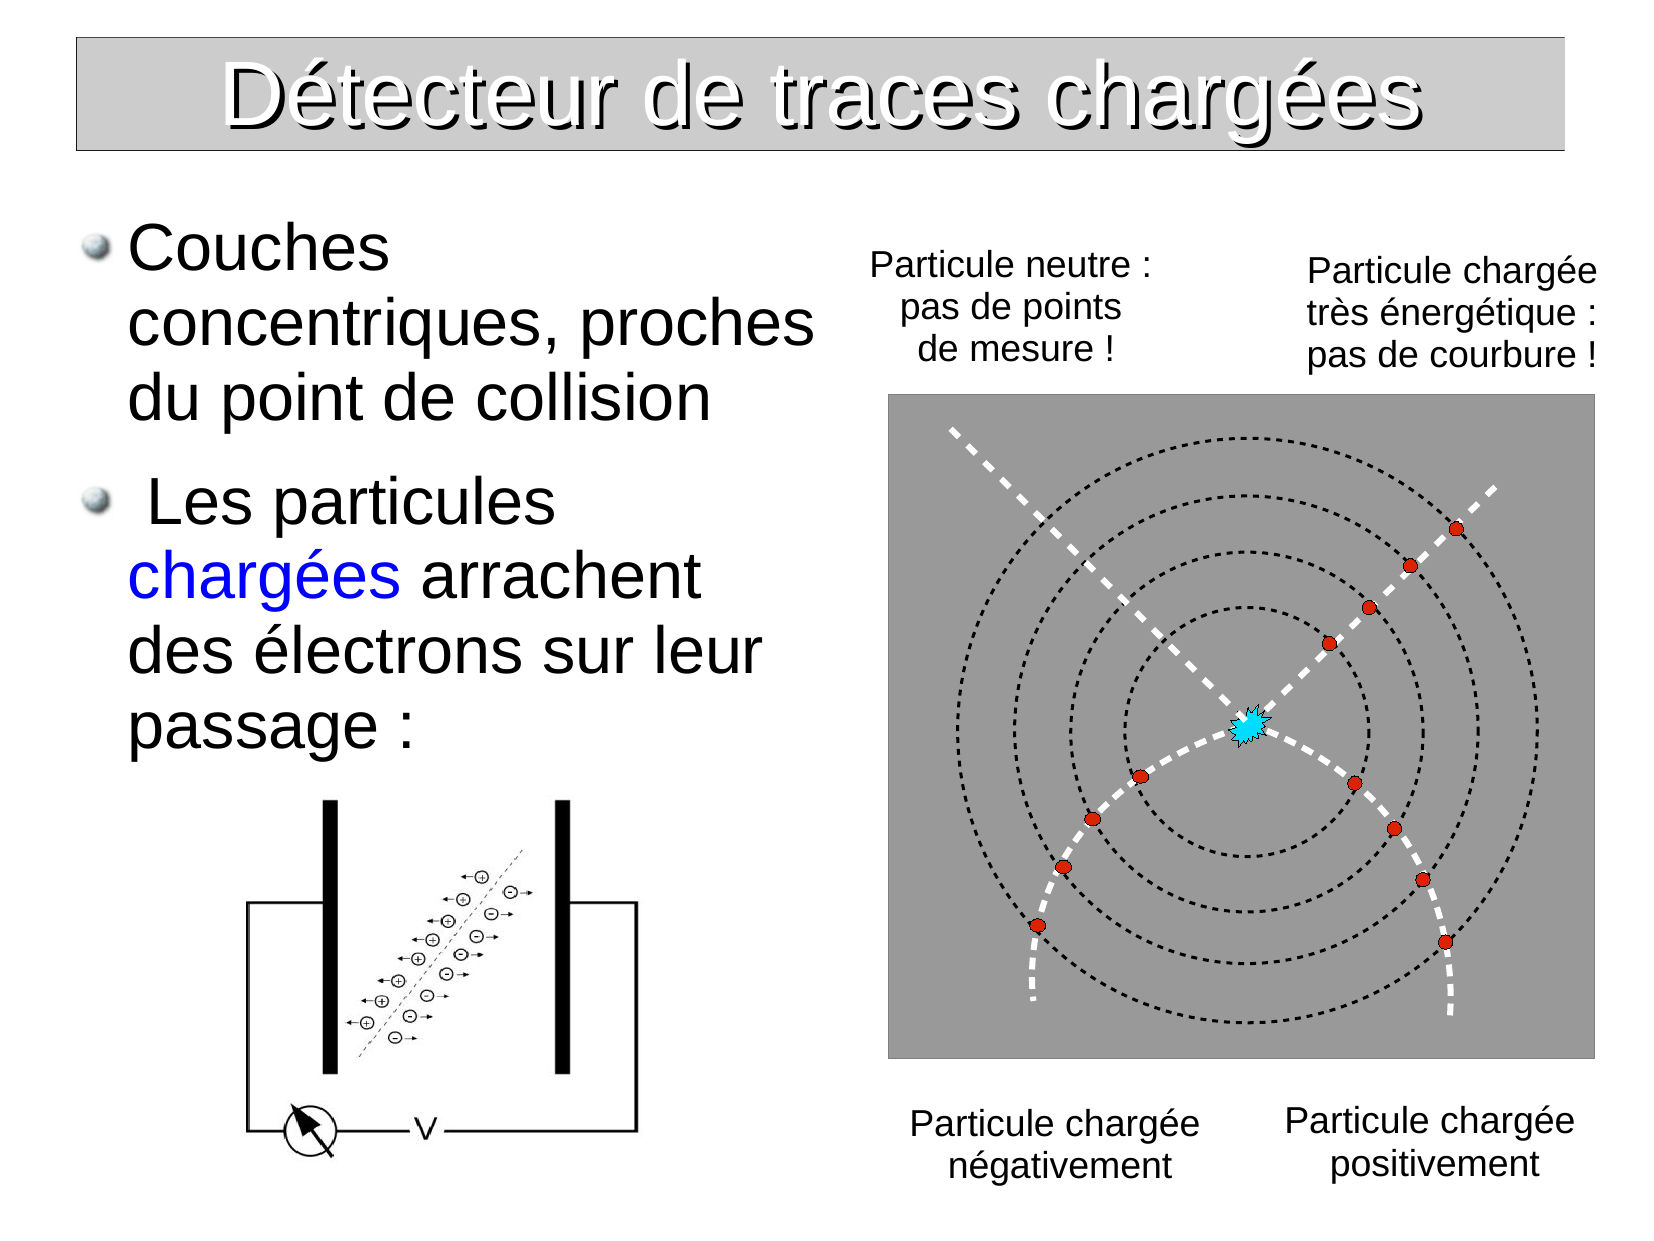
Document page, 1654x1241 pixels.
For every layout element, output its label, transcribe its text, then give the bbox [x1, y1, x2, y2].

text_box Particule chargée très énergétique : pas de courbure ! [1281, 241, 1624, 422]
picture [225, 779, 661, 1171]
title Détecteur de traces chargées [76, 37, 1565, 151]
text_box Particule neutre : pas de points de mesure ! [854, 235, 1179, 377]
text_box Particule chargée positivement [1269, 1092, 1591, 1192]
text_box [888, 394, 1595, 1059]
list Couches concentriques, proches du point de collision Les particules chargées arrachent des électrons sur leur passage : Les électron d'ionisation sont collectés : signal électrique mesuré au point de passage de la particule [56, 210, 822, 1201]
text_box Particule chargée négativement [894, 1095, 1216, 1195]
